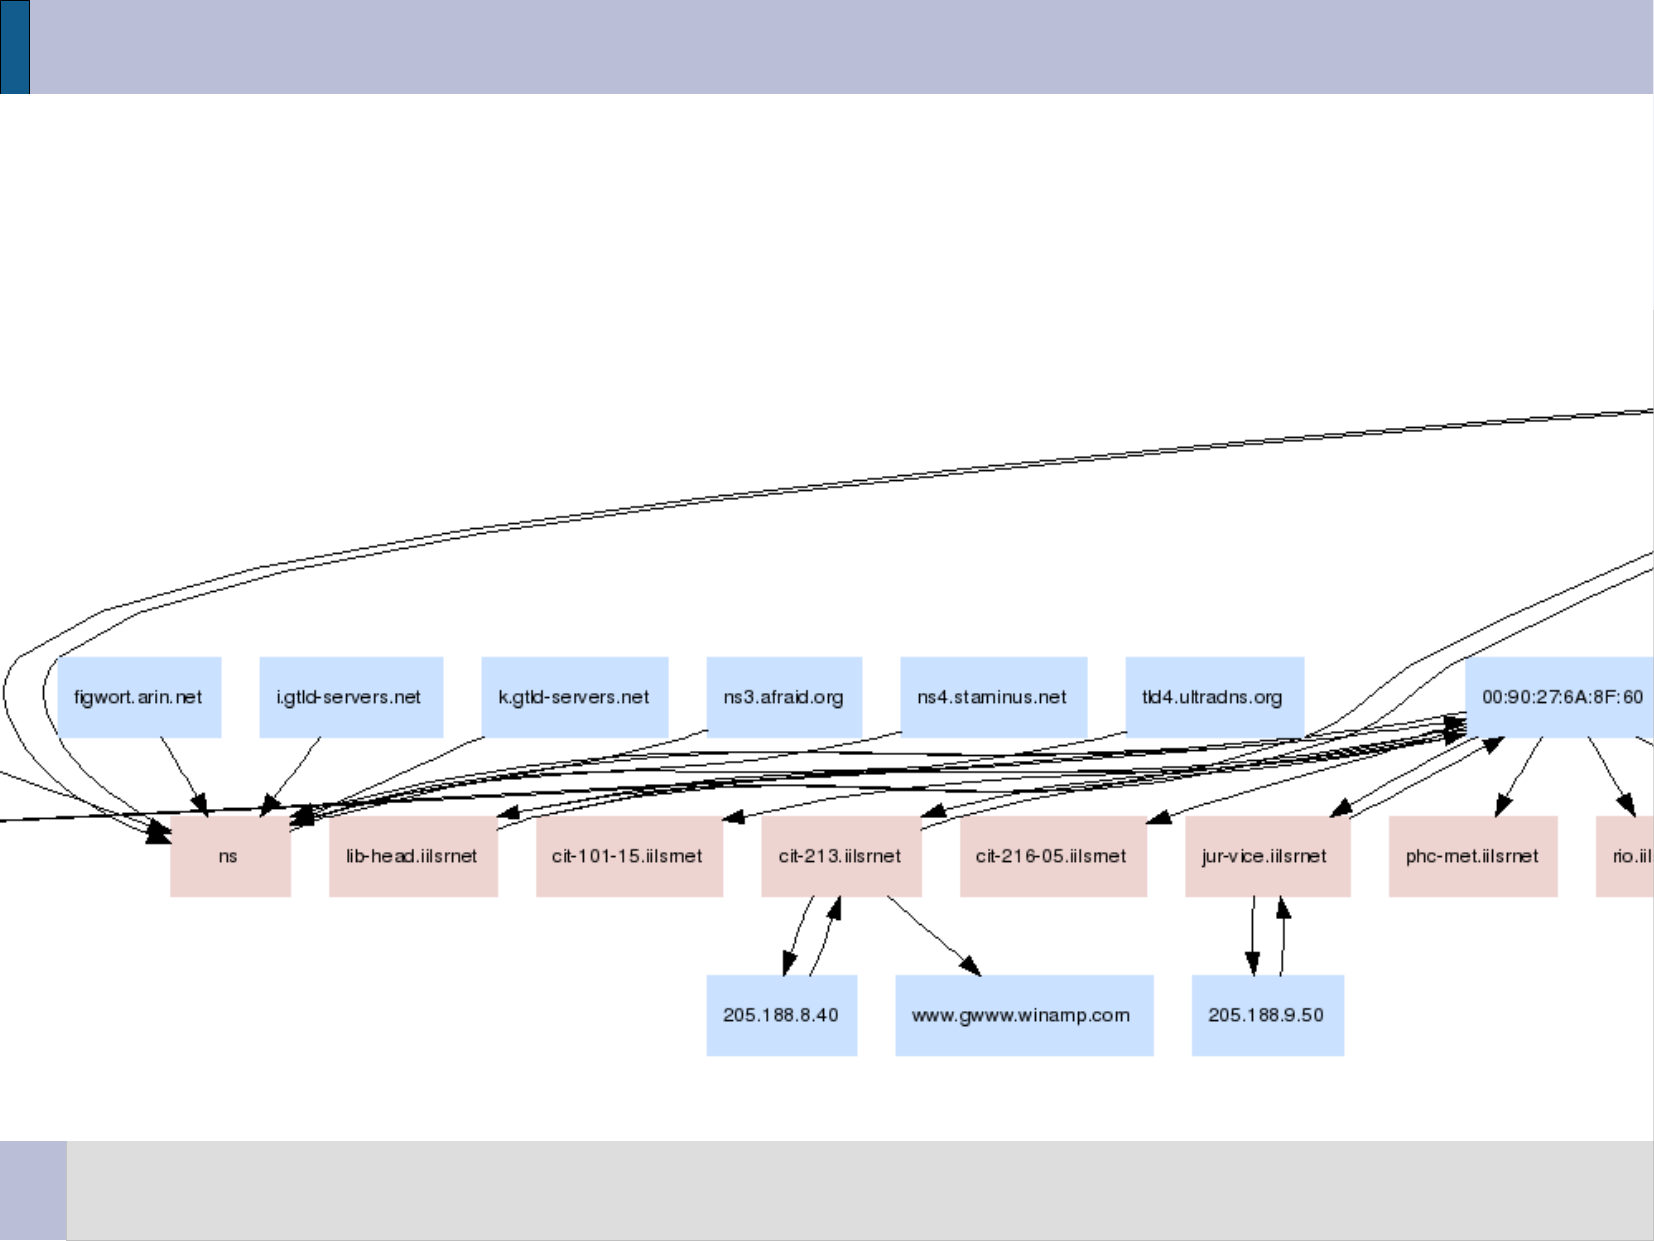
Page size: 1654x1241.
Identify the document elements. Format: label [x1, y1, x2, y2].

picture [0, 94, 1654, 1141]
